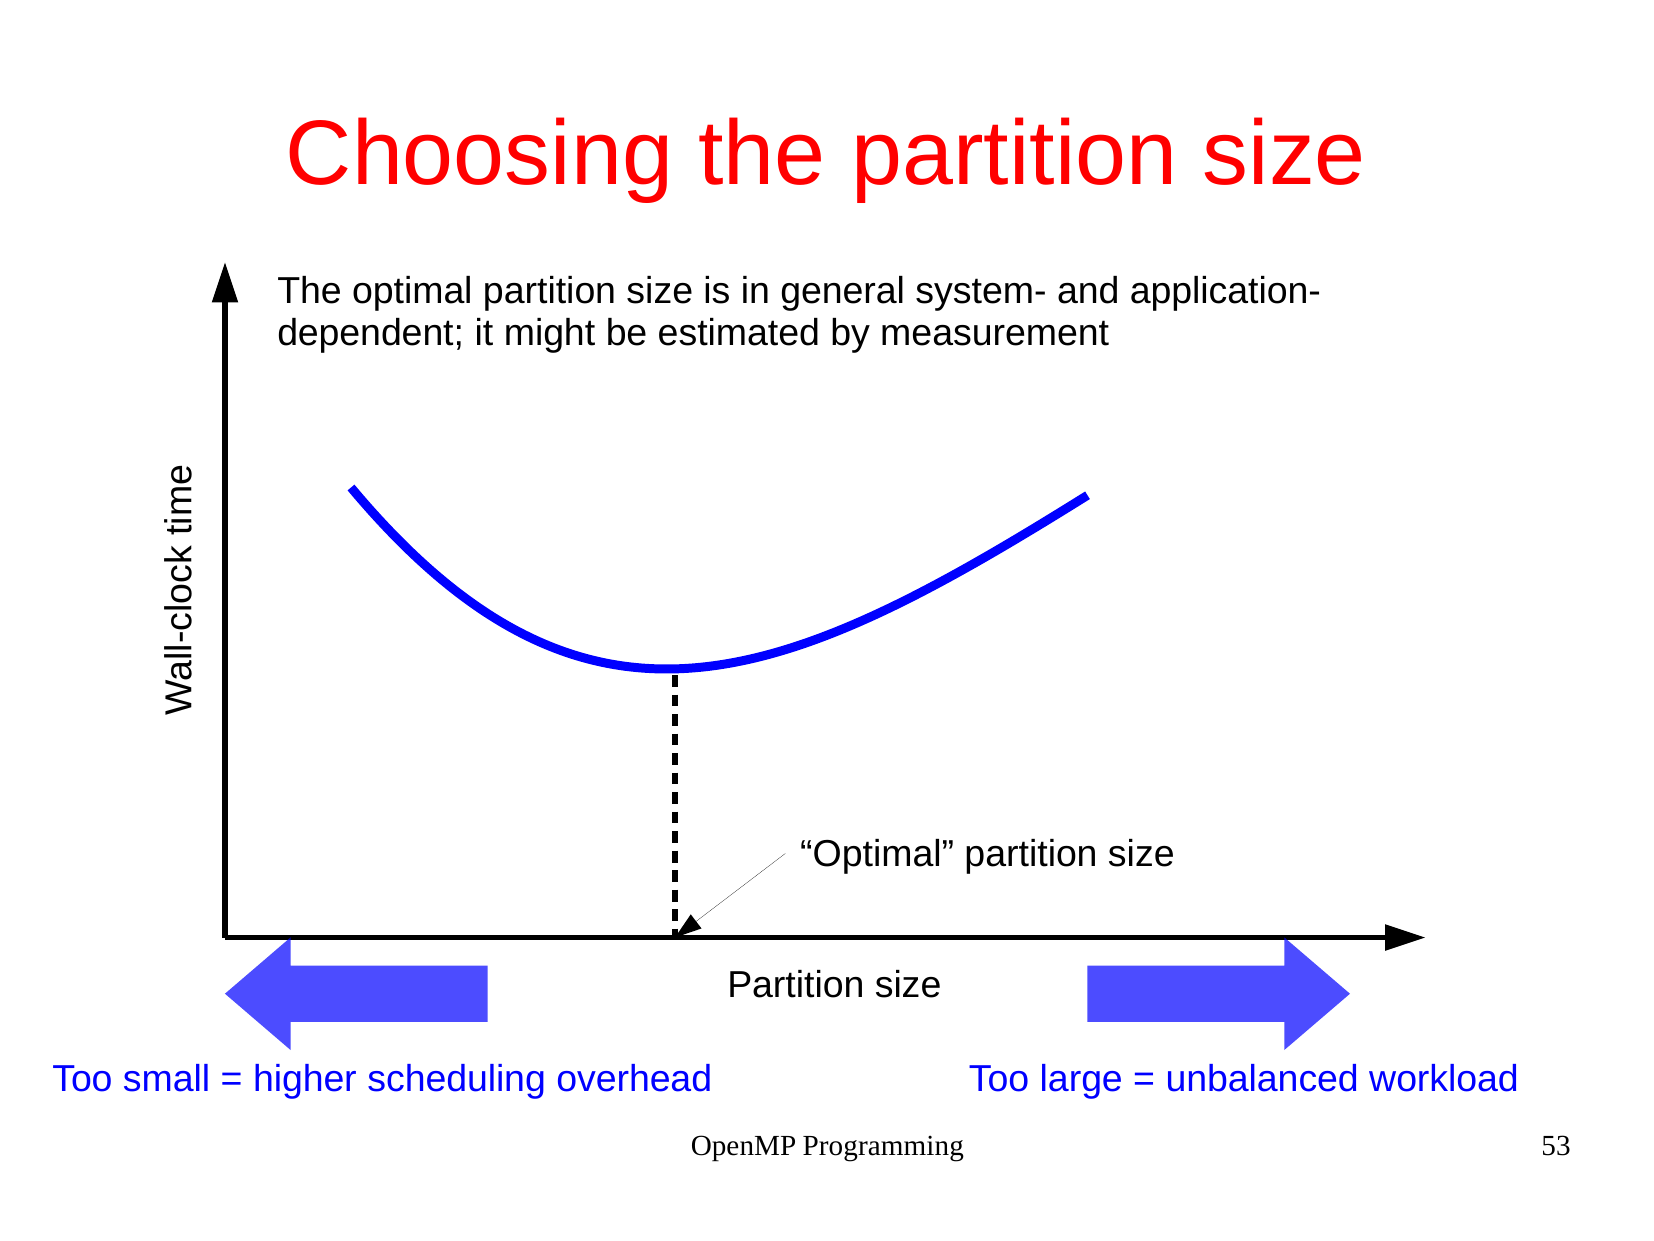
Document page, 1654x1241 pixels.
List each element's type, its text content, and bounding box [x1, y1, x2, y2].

text_box The optimal partition size is in general system- and application-dependent; it might be estimated by measurement [262, 262, 1351, 362]
text_box Wall-clock time [150, 449, 207, 730]
text_box [224, 937, 488, 1050]
text_box Too small = higher scheduling overhead [37, 1050, 728, 1107]
title Choosing the partition size [82, 49, 1571, 257]
text_box [1087, 937, 1351, 1050]
text_box Partition size [712, 955, 957, 1013]
text_box “Optimal” partition size [785, 825, 1190, 882]
text_box Too large = unbalanced workload [954, 1050, 1538, 1107]
